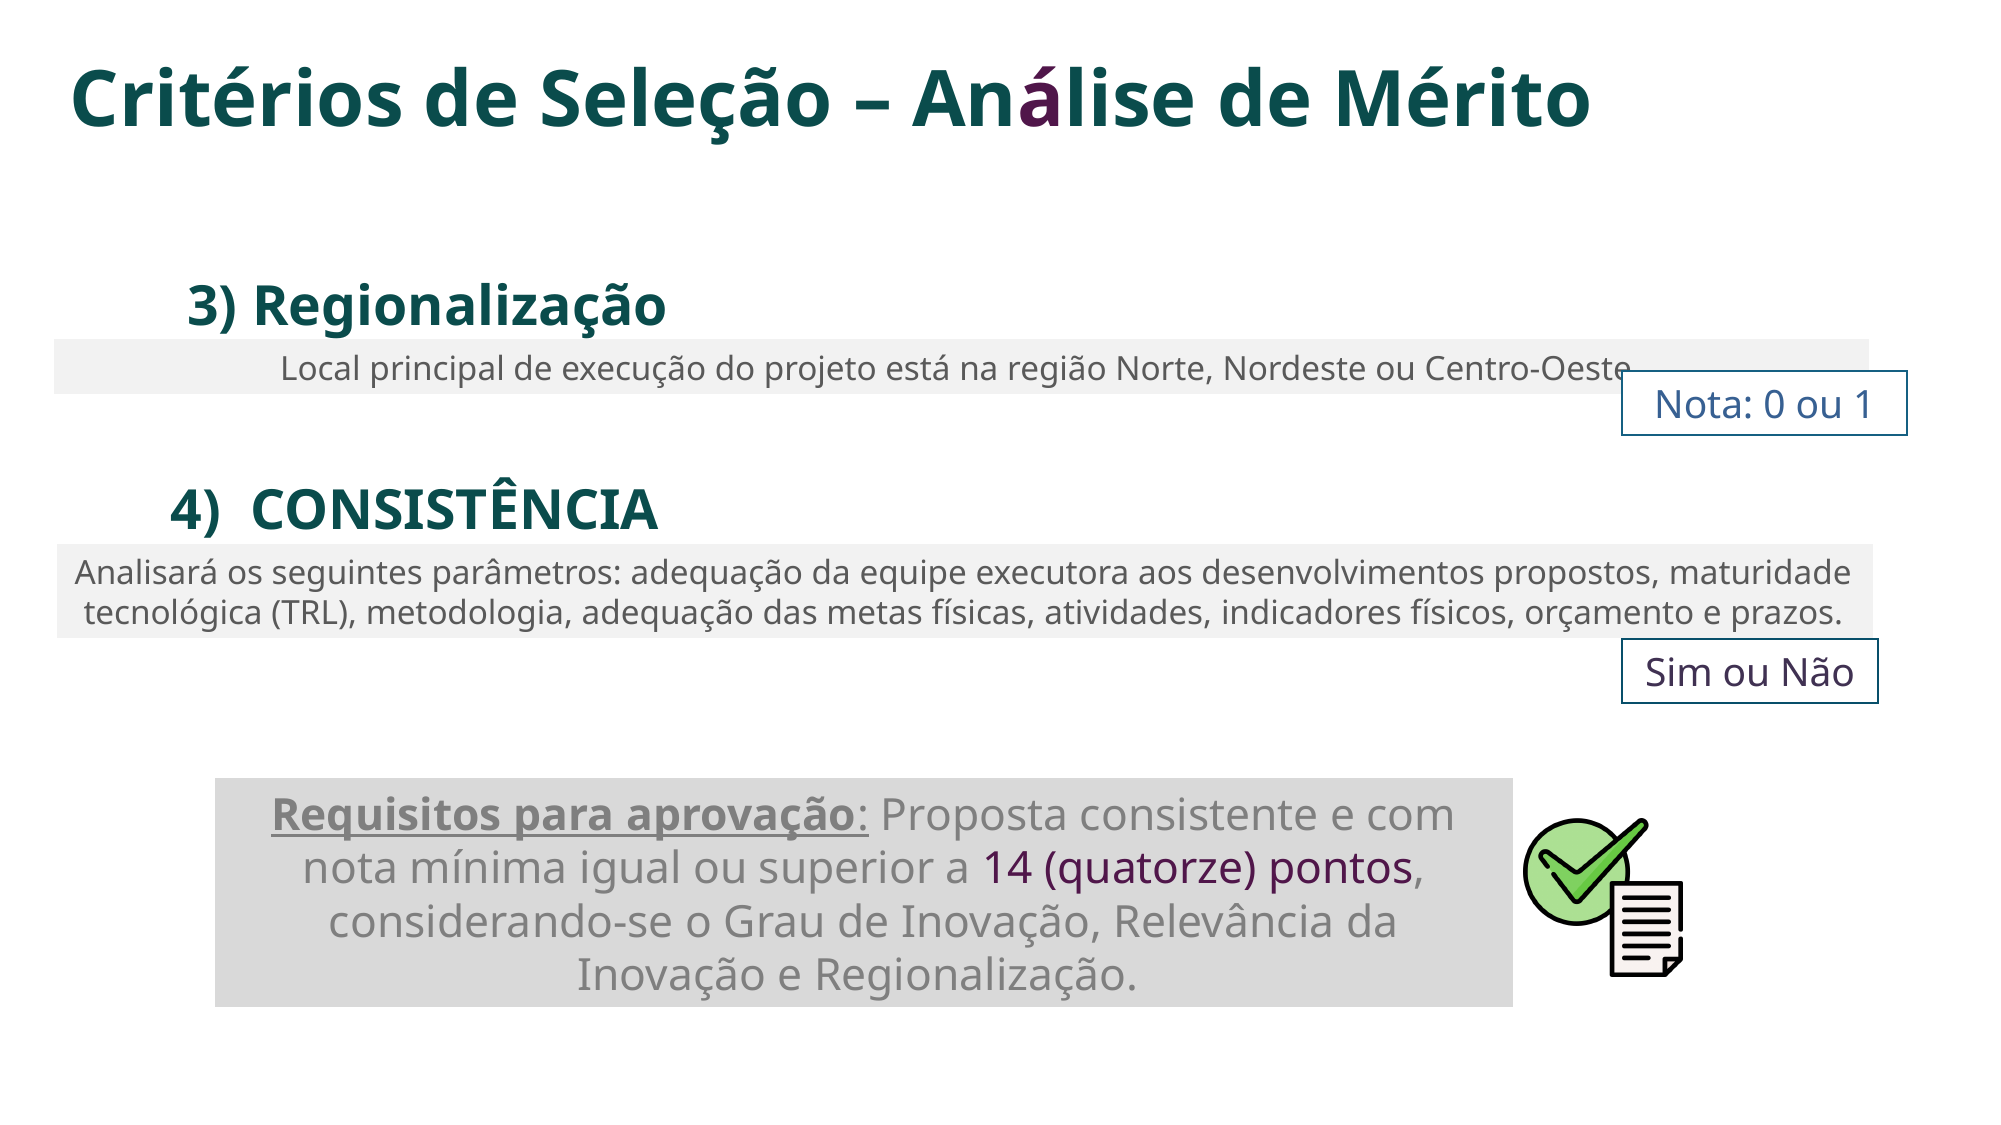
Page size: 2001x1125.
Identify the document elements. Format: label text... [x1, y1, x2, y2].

picture [1523, 818, 1683, 977]
text_box Critérios de Seleção – Análise de Mérito [49, 21, 1938, 170]
text_box 4) CONSISTÊNCIA DA PROPOSTA [156, 466, 723, 544]
text_box Local principal de execução do projeto está na região Norte, Nordeste ou Centro-Oeste. [54, 339, 1869, 394]
text_box Sim ou Não [1622, 639, 1878, 703]
text_box Nota: 0 ou 1 [1622, 371, 1907, 435]
text_box Analisará os seguintes parâmetros: adequação da equipe executora aos desenvolvimentos propostos, maturidade tecnológica (TRL), metodologia, adequação das metas físicas, atividades, indicadores físicos, orçamento e prazos. [57, 544, 1873, 638]
text_box 3) Regionalização [172, 263, 740, 339]
text_box Requisitos para aprovação: Proposta consistente e com nota mínima igual ou superior a 14 (quatorze) pontos, considerando-se o Grau de Inovação, Relevância da Inovação e Regionalização. [215, 778, 1513, 1007]
